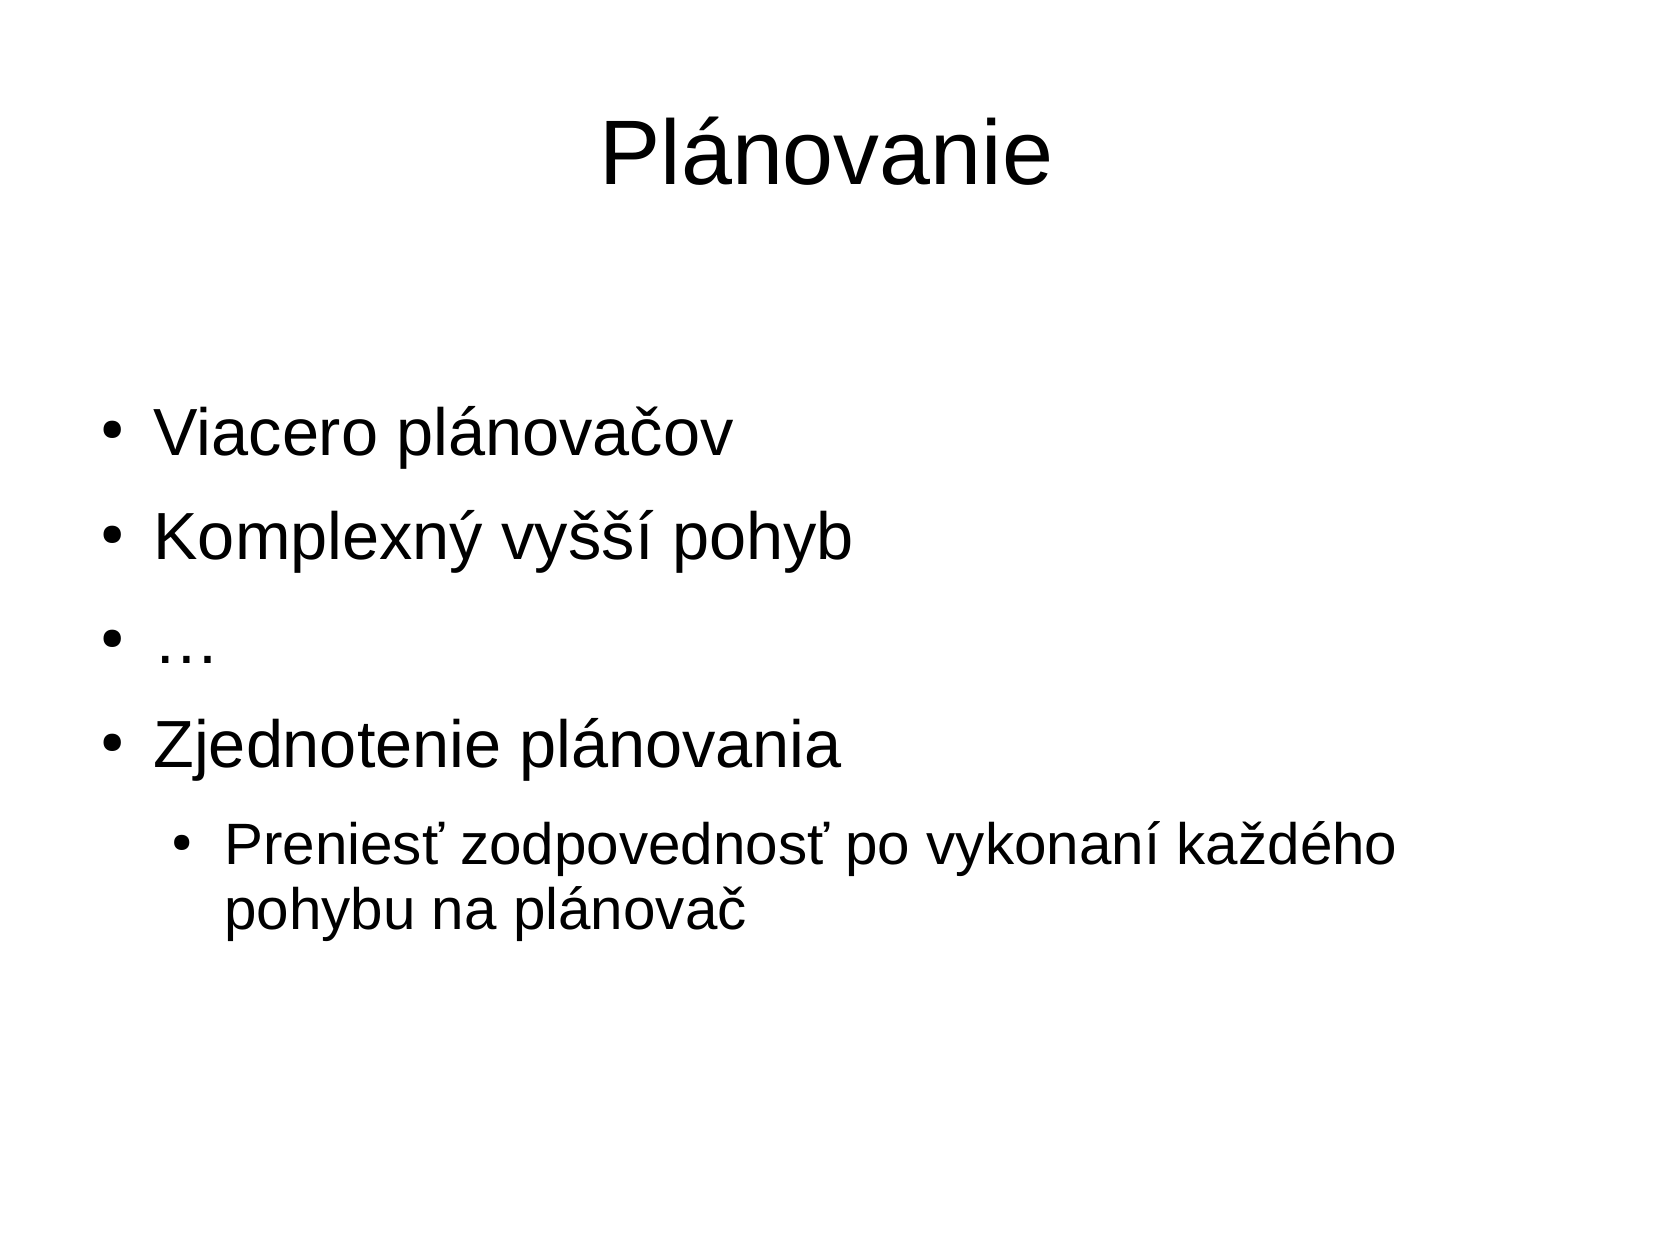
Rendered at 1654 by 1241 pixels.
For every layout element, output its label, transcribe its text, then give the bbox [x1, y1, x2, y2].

title Plánovanie [82, 56, 1571, 250]
list Viacero plánovačov Komplexný vyšší pohyb … Zjednotenie plánovania Preniesť zodpovednosť po vykonaní každého pohybu na plánovač [82, 290, 1571, 1094]
